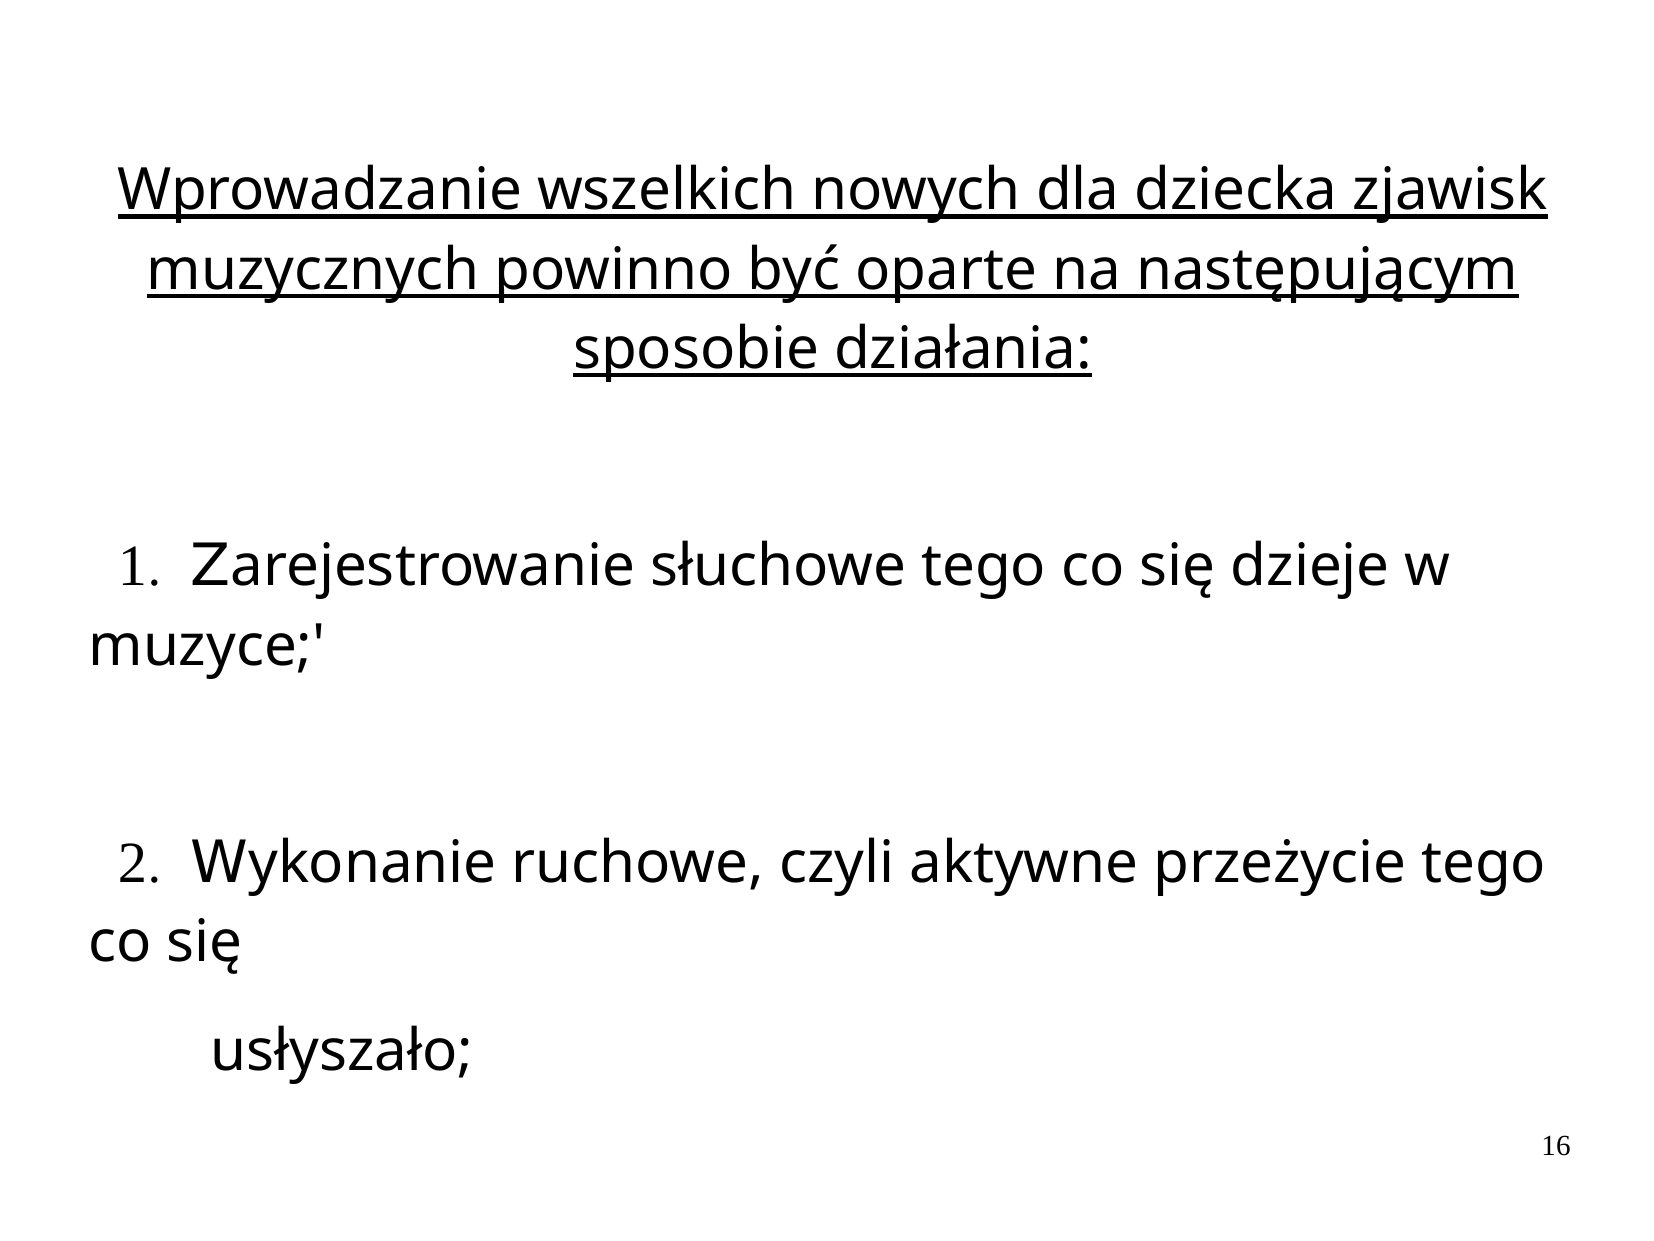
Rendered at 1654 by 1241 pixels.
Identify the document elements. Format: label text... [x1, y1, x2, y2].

list Wprowadzanie wszelkich nowych dla dziecka zjawisk muzycznych powinno być oparte na następującym sposobie działania: 1. Zarejestrowanie słuchowe tego co się dzieje w muzyce;' 2. Wykonanie ruchowe, czyli aktywne przeżycie tego co się usłyszało; 3. Teoretyczne wyjaśnienie zaistniałego zjawiska muzycznego i jego zapis. [88, 147, 1577, 1104]
